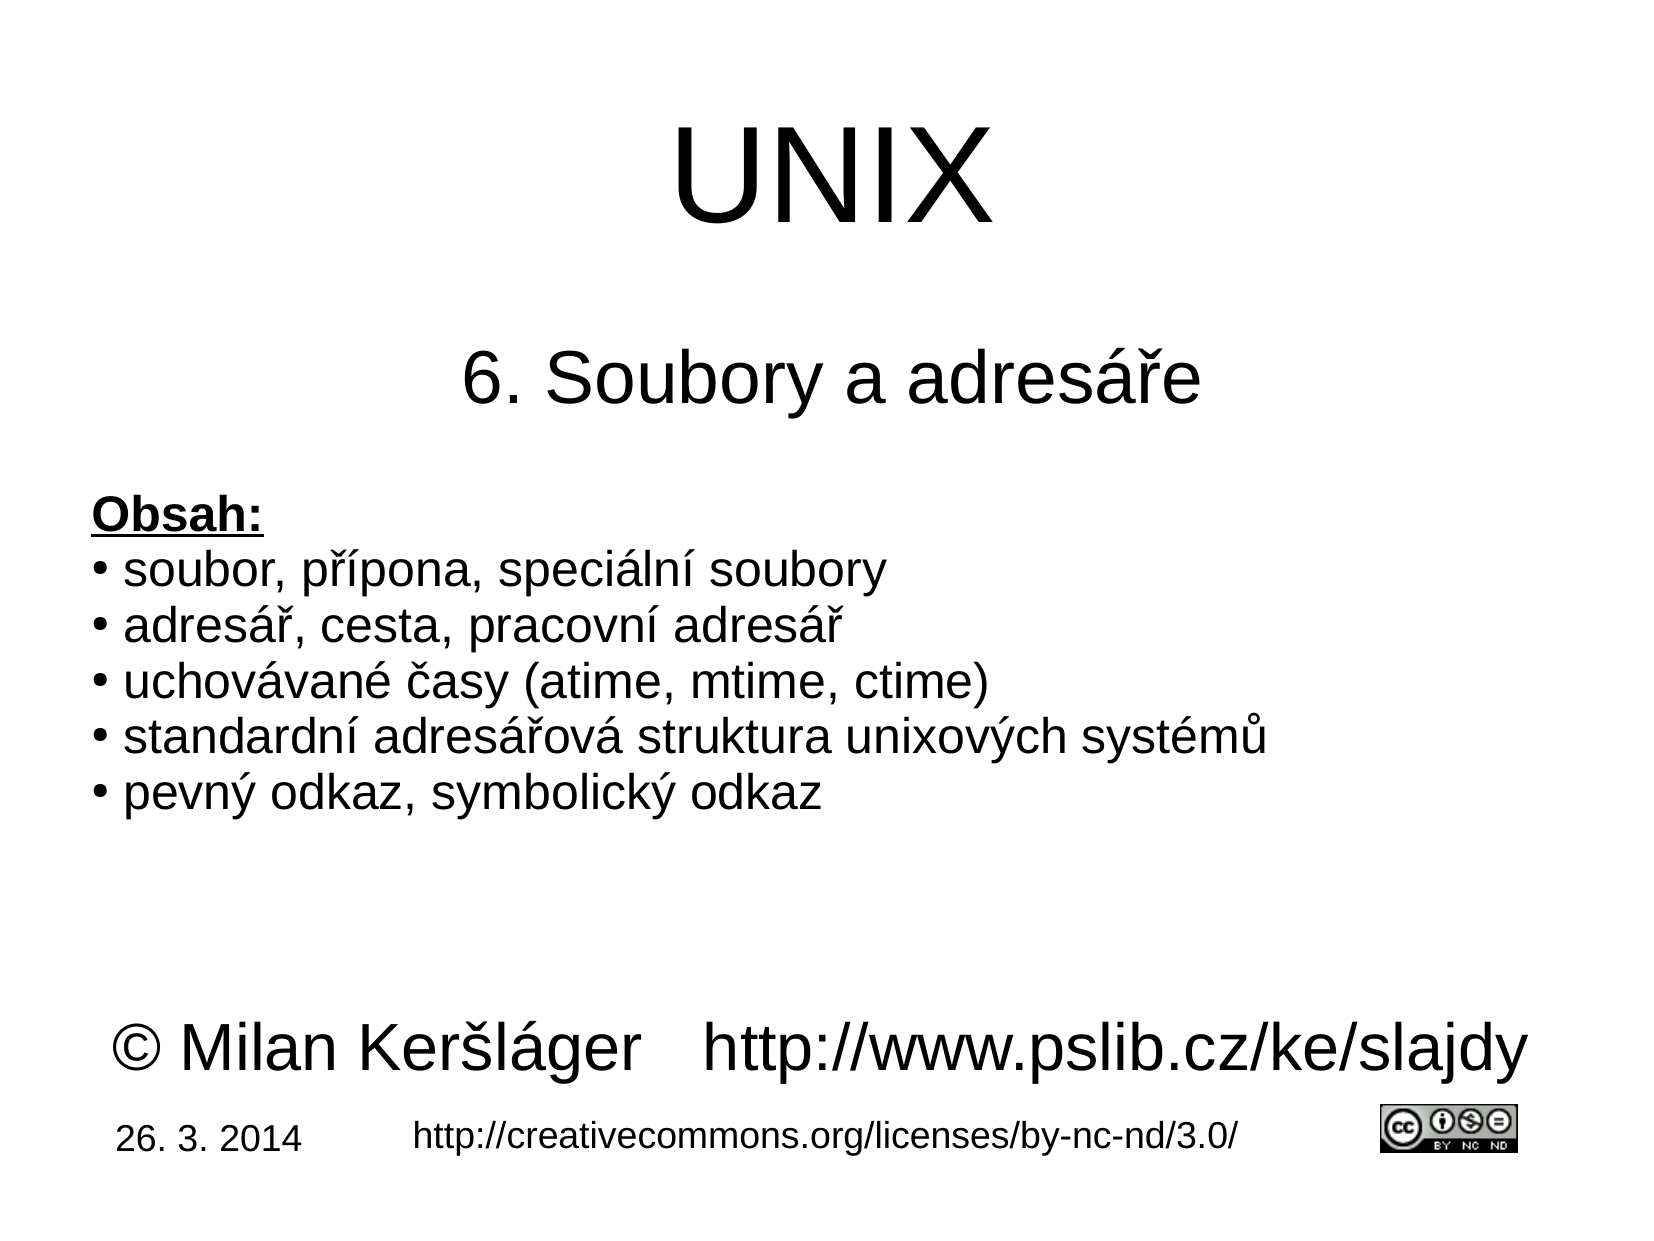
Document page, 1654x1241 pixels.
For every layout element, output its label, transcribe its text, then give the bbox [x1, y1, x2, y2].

text_box http://creativecommons.org/licenses/by-nc-nd/3.0/ [339, 1107, 1313, 1165]
picture [1380, 1104, 1518, 1153]
list © Milan Keršláger http://www.pslib.cz/ke/slajdy [76, 1009, 1565, 1087]
text_box Obsah: soubor, přípona, speciální soubory adresář, cesta, pracovní adresář uchovávané časy (atime, mtime, ctime) standardní adresářová struktura unixových systémů pevný odkaz, symbolický odkaz [76, 478, 1583, 828]
title UNIX 6. Soubory a adresáře [88, 56, 1577, 461]
text_box 26. 3. 2014 [100, 1110, 337, 1168]
